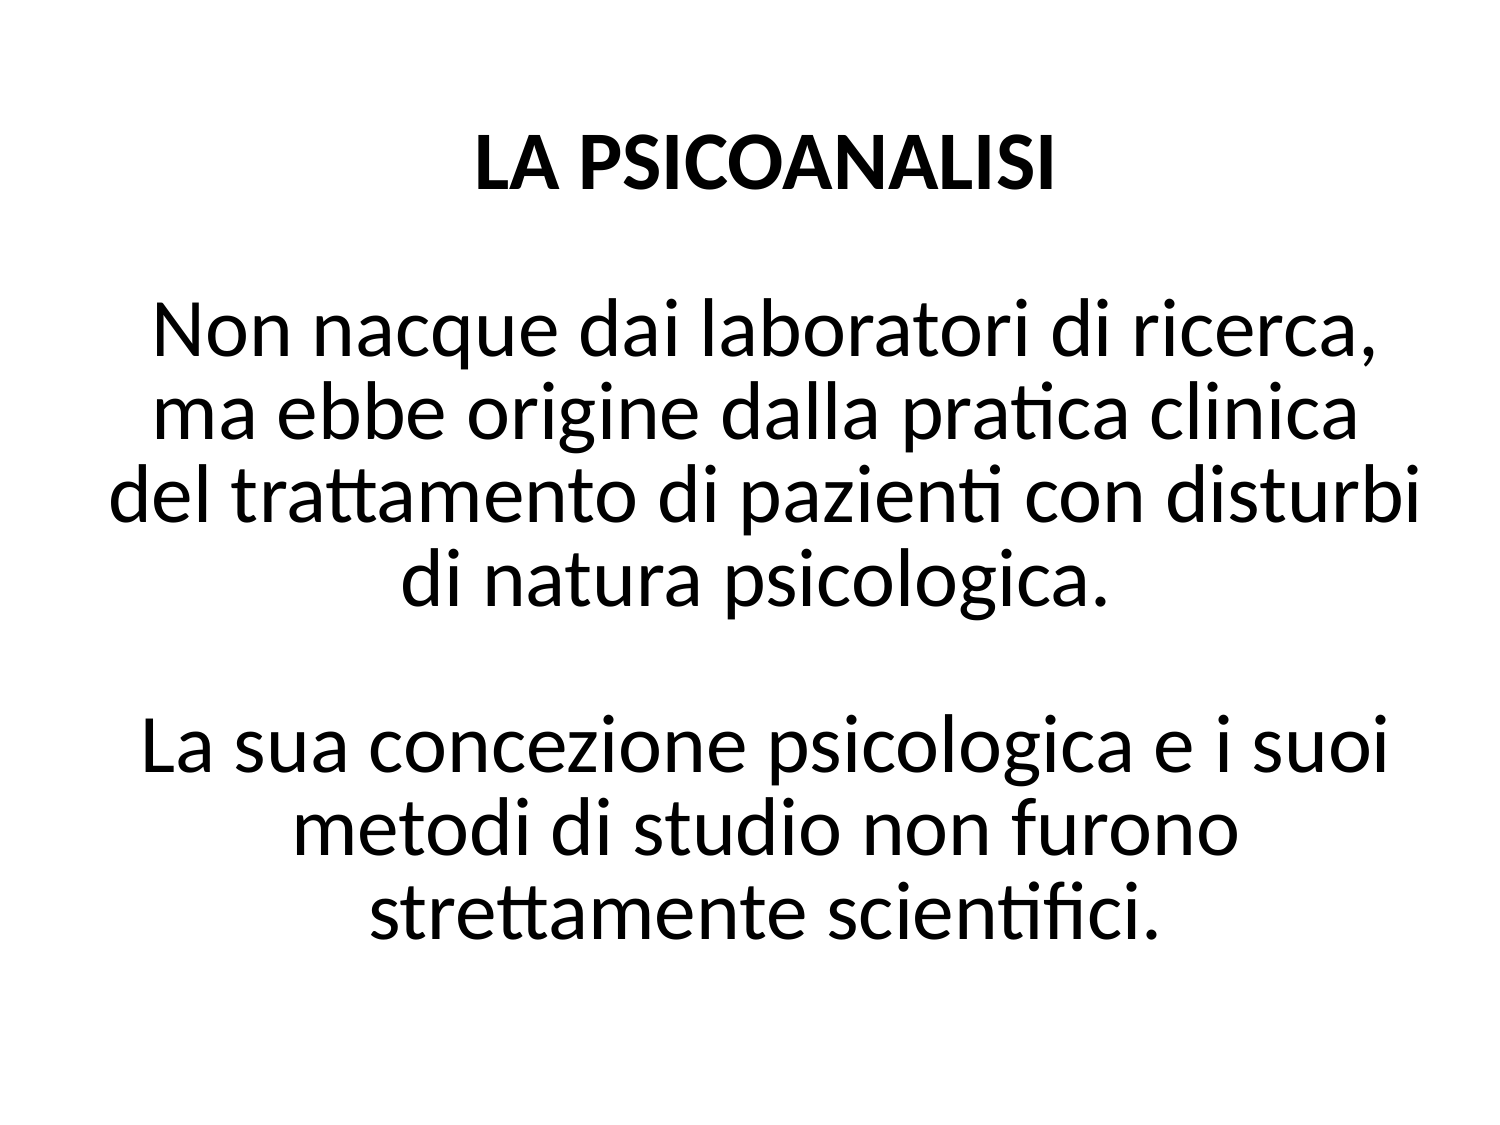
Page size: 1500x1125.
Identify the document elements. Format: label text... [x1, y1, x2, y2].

title LA PSICOANALISI Non nacque dai laboratori di ricerca, ma ebbe origine dalla pratica clinica del trattamento di pazienti con disturbi di natura psicologica. La sua concezione psicologica e i suoi metodi di studio non furono strettamente scientifici. [91, 35, 1441, 1052]
